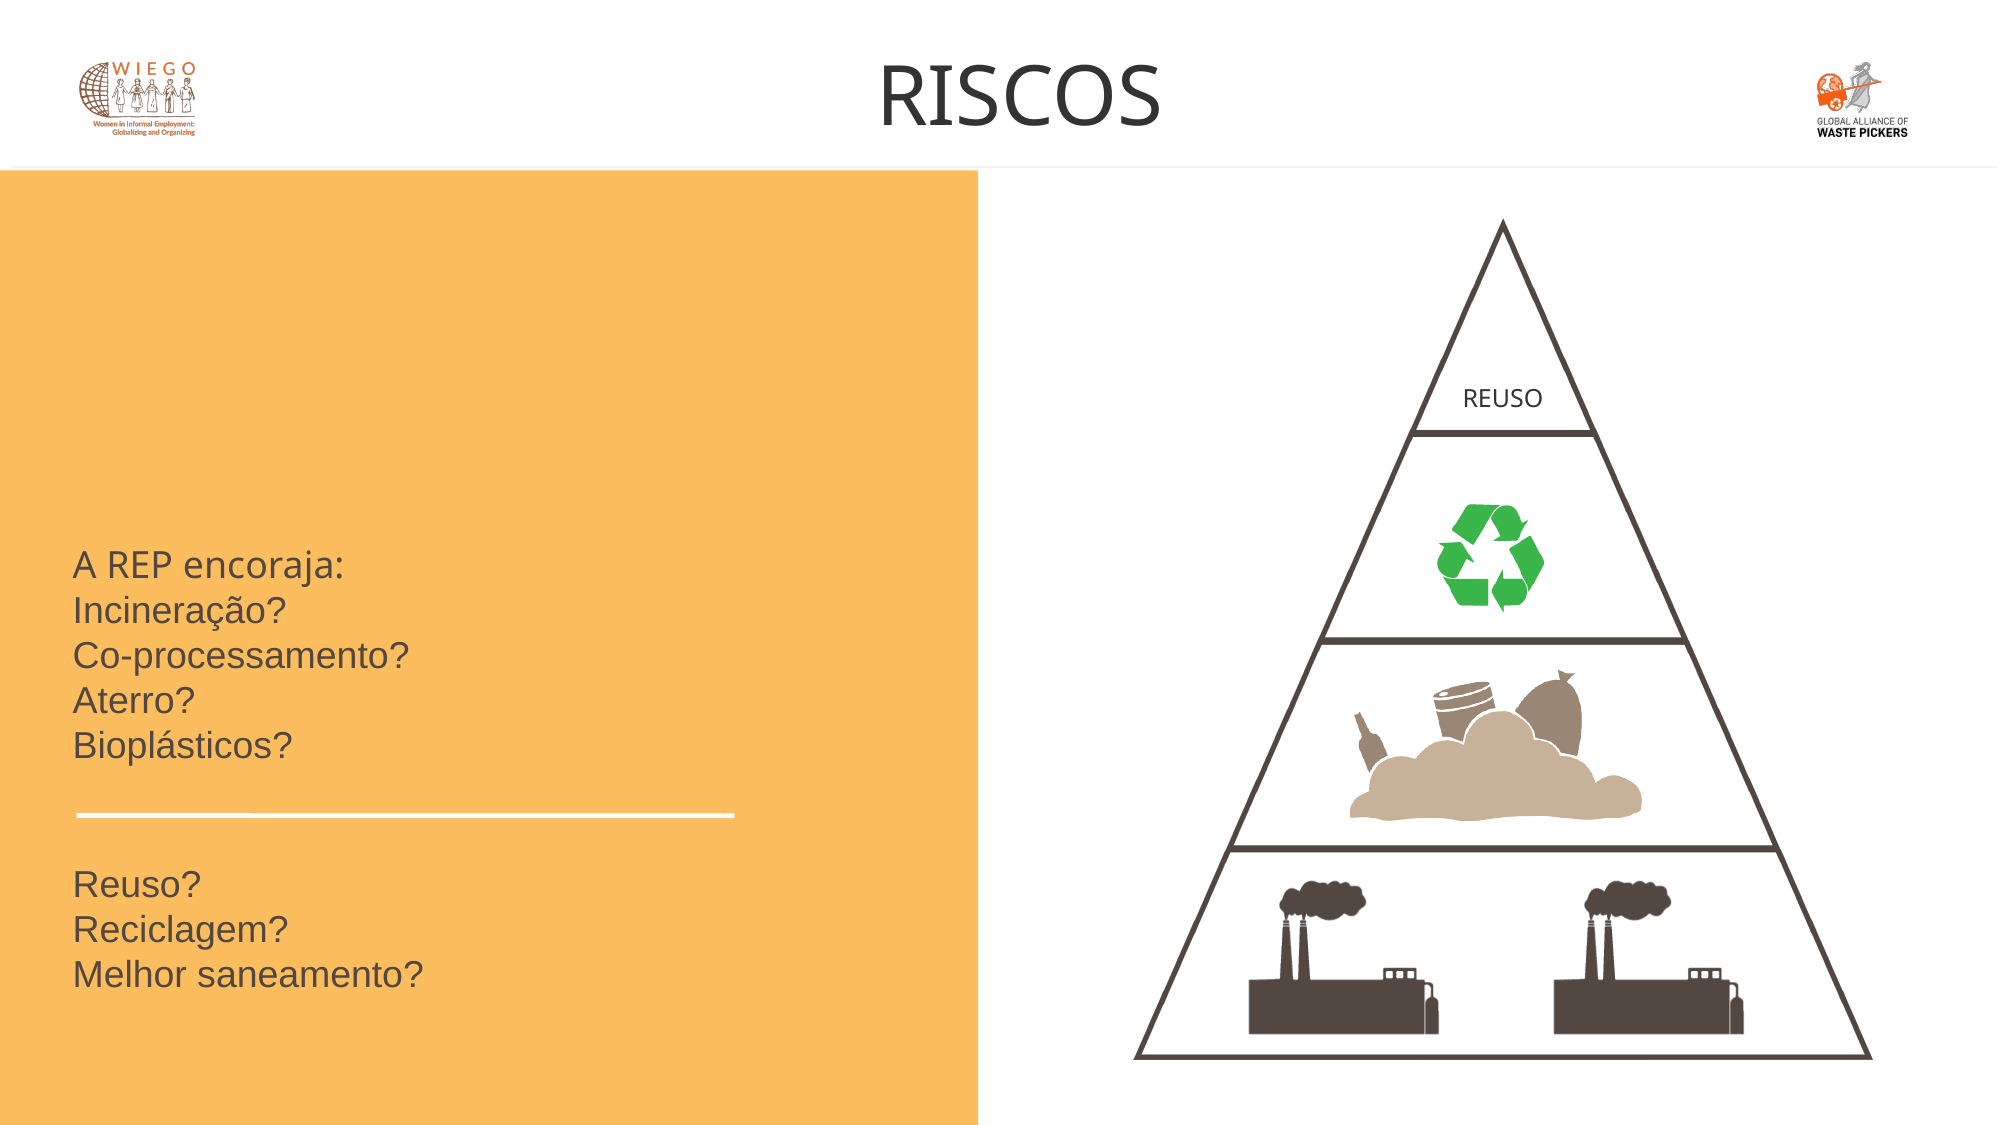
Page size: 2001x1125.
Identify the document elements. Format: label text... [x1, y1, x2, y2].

text_box A REP encoraja: Incineração? Co-processamento? Aterro? Bioplásticos? [57, 533, 735, 774]
text_box REUSO [1437, 374, 1569, 420]
picture [79, 62, 195, 136]
picture [1817, 62, 1908, 137]
text_box RISCOS [818, 34, 1222, 150]
picture [1133, 218, 1873, 1085]
text_box Reuso? Reciclagem? Melhor saneamento? [57, 852, 735, 1003]
